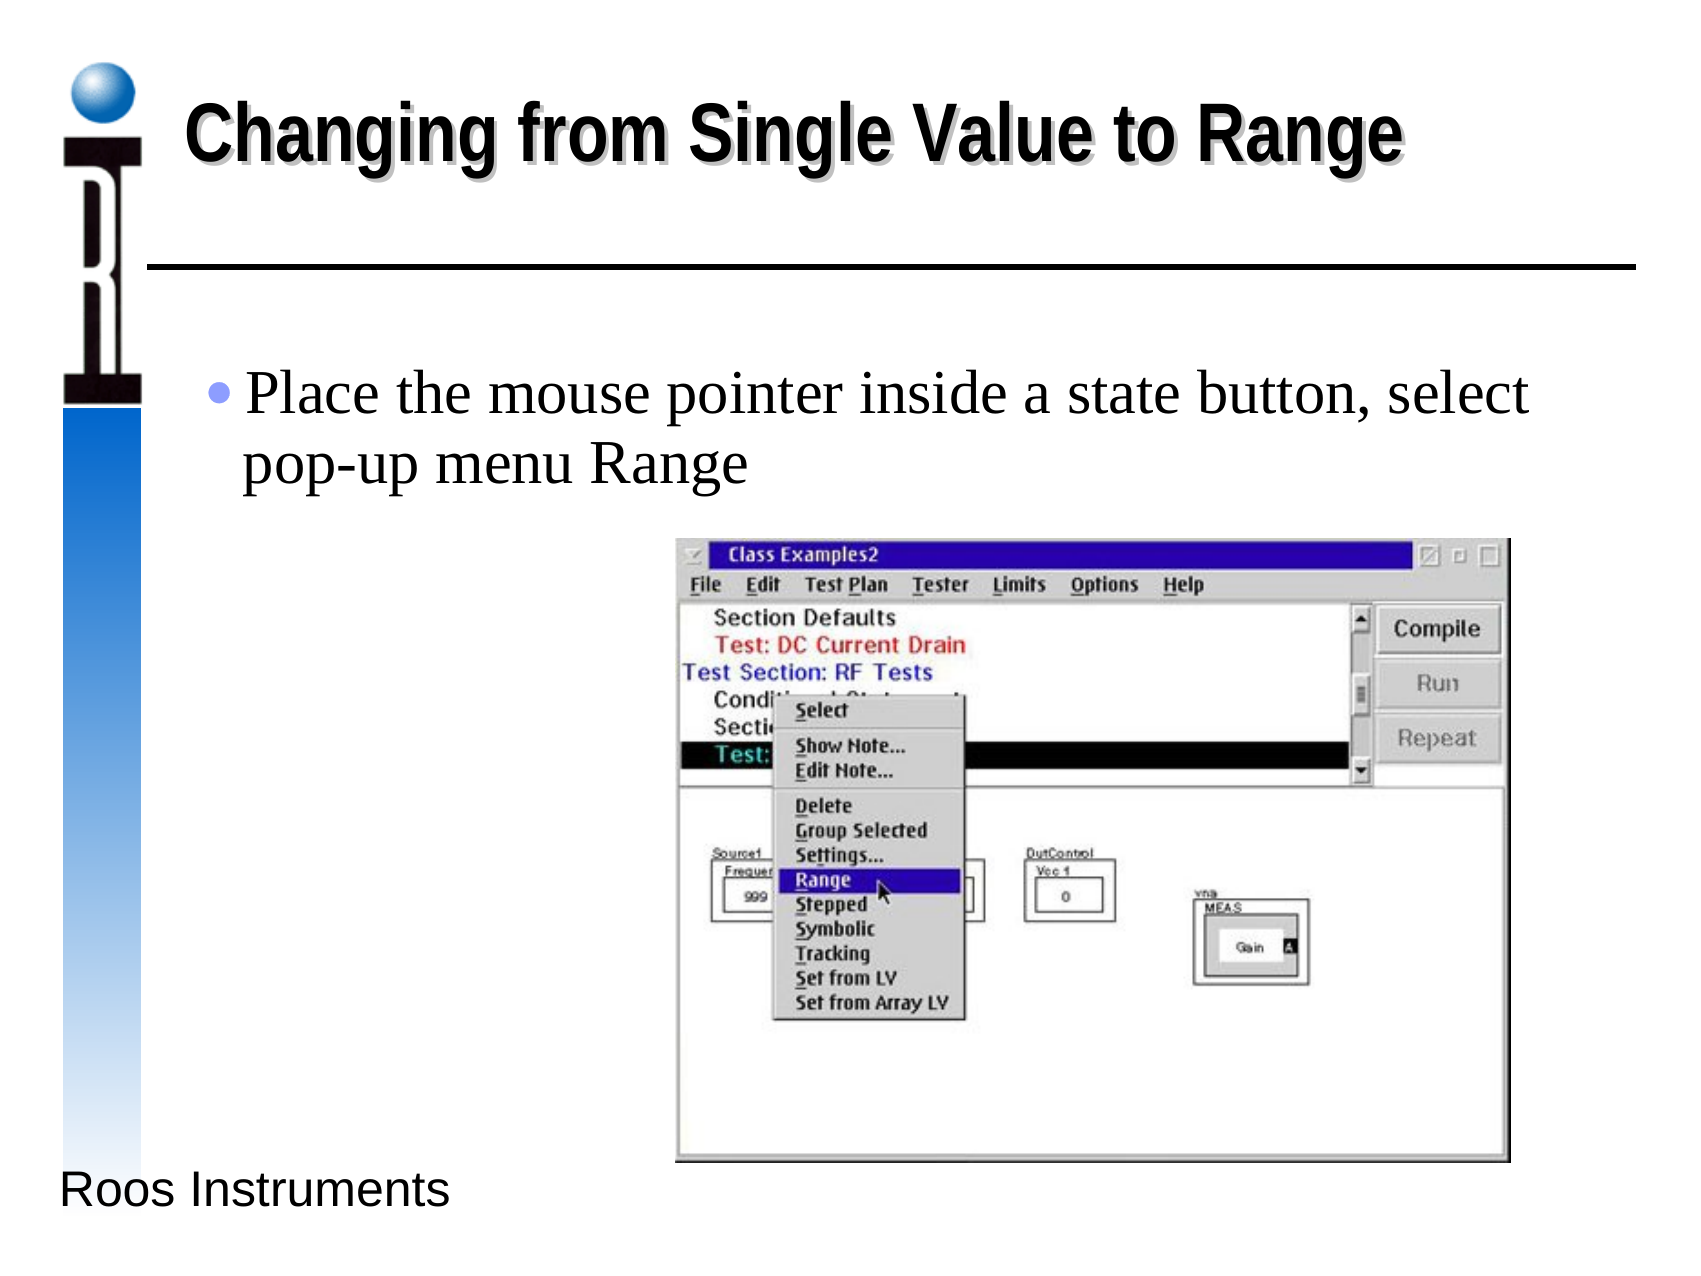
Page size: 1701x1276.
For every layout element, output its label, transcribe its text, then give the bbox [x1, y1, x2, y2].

text_box Changing from Single Value to Range [184, 92, 1539, 274]
picture [59, 58, 147, 411]
picture [675, 538, 1511, 1163]
text_box Place the mouse pointer inside a state button, select pop-up menu Range [192, 358, 1550, 499]
